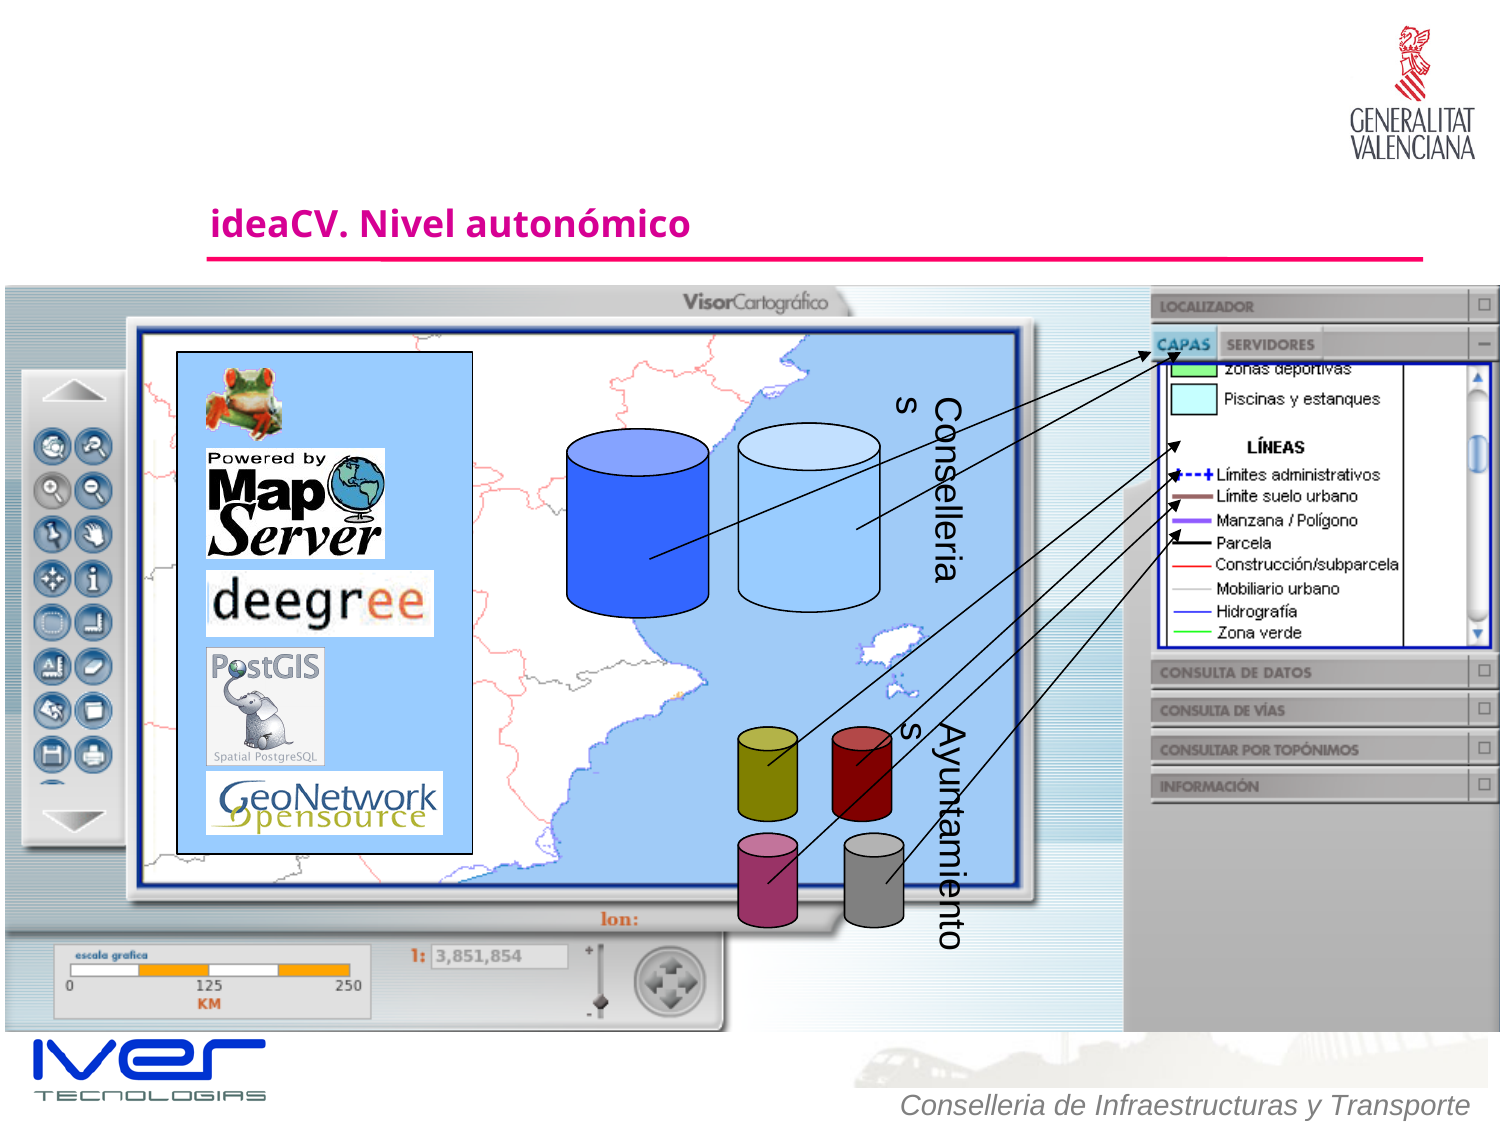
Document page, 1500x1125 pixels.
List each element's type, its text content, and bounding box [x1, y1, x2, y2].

text_box [841, 771, 892, 822]
text_box Consellerias [905, 381, 975, 603]
text_box [738, 450, 880, 521]
text_box [738, 847, 798, 928]
text_box [177, 352, 473, 855]
picture [29, 1033, 266, 1113]
picture [1349, 24, 1476, 160]
text_box ideaCV. Nivel autonómico [195, 184, 707, 257]
text_box [844, 848, 904, 928]
text_box [738, 466, 880, 613]
text_box [566, 454, 709, 618]
text_box Ayuntamientos [910, 707, 979, 971]
text_box [832, 741, 892, 817]
picture [5, 285, 1500, 1088]
text_box [738, 742, 798, 822]
